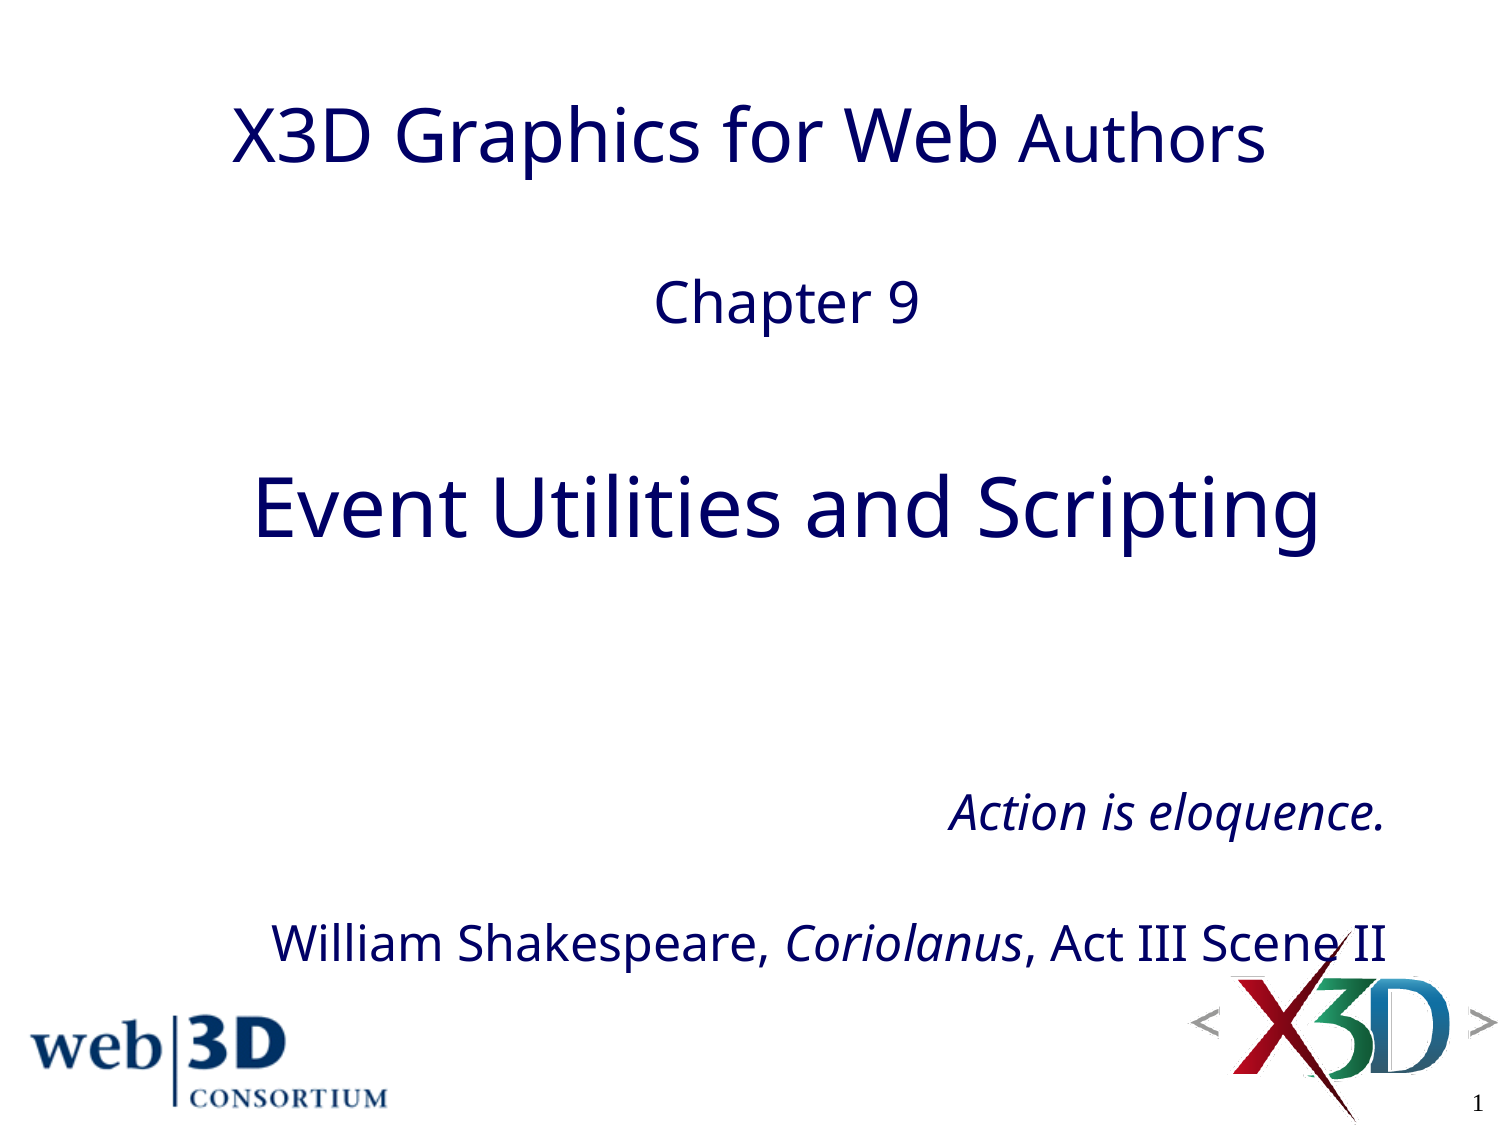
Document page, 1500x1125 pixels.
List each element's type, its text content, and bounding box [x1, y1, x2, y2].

picture [1187, 926, 1500, 1125]
picture [12, 998, 413, 1118]
subtitle Chapter 9 Event Utilities and Scripting Action is eloquence. William Shakespeare, Coriolanus, Act III Scene II [112, 237, 1388, 1001]
title X3D Graphics for Web Authors [112, 29, 1388, 233]
